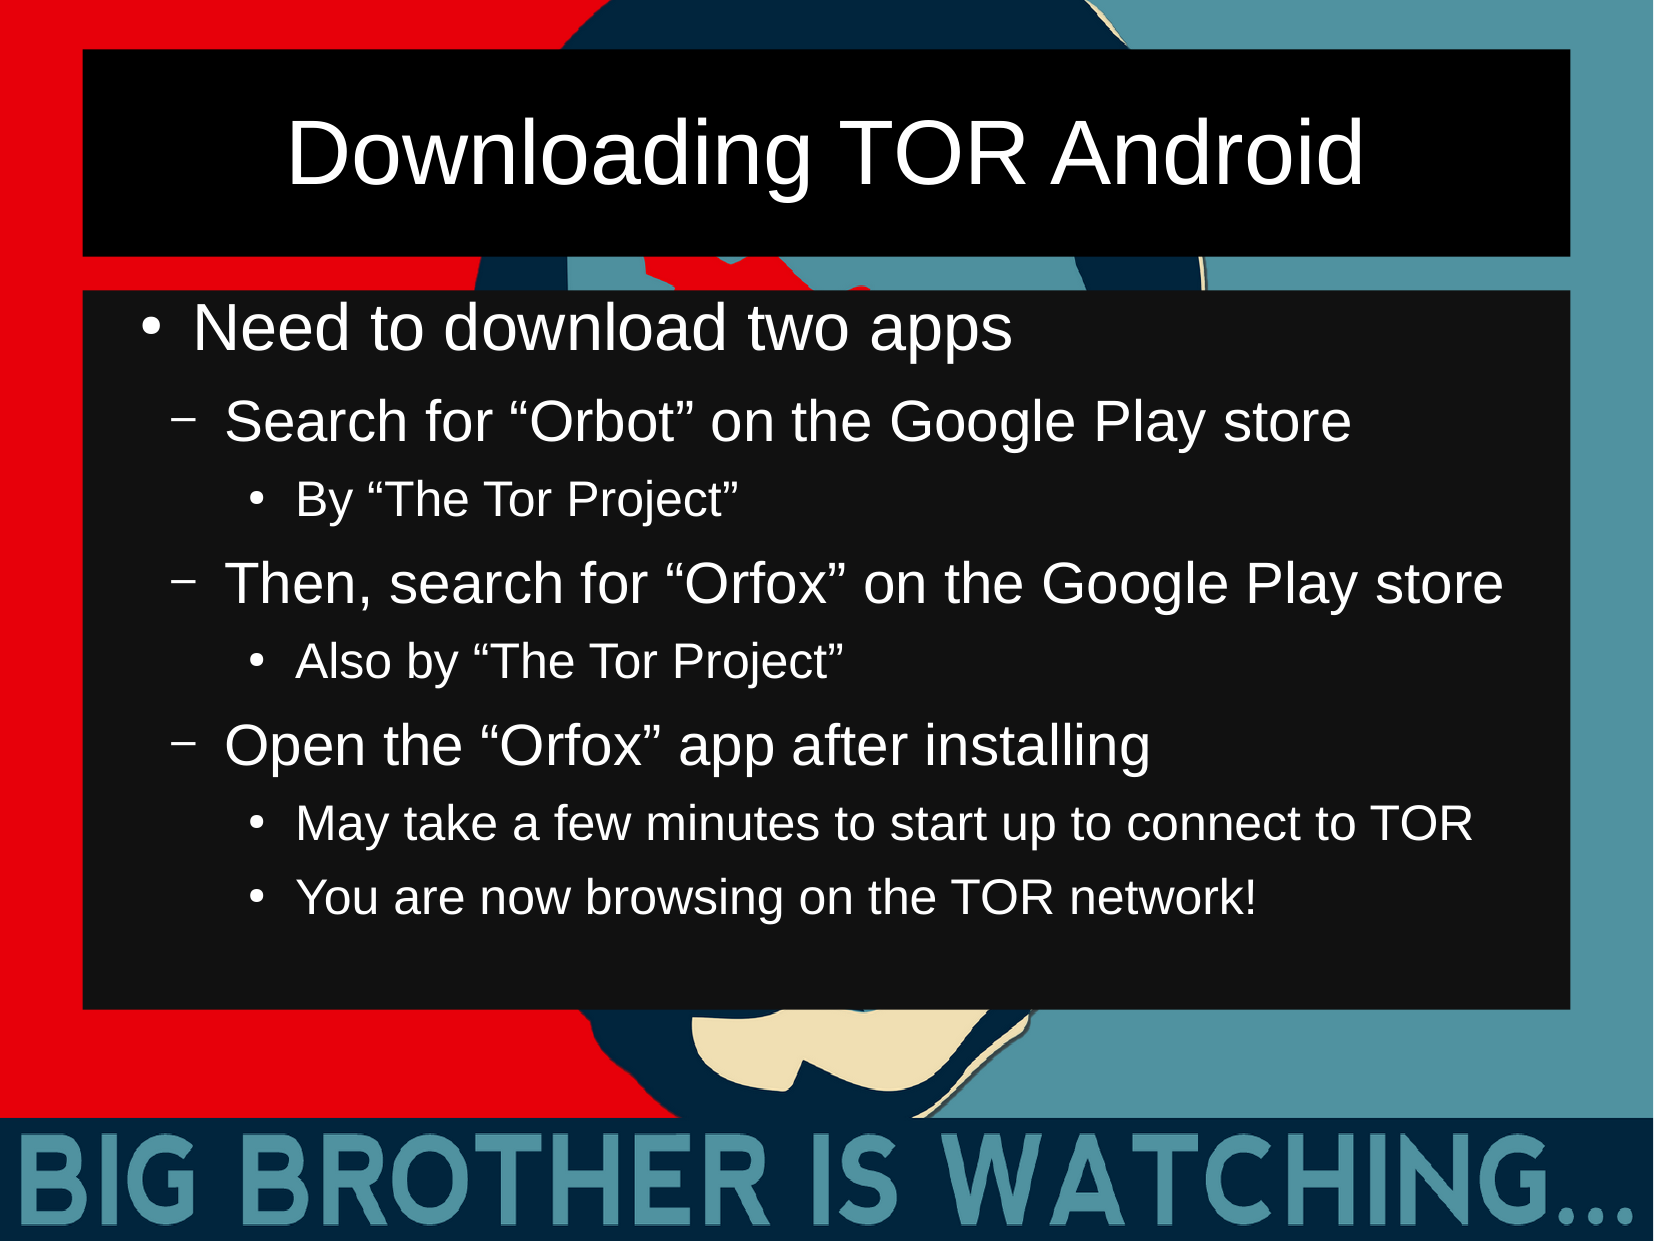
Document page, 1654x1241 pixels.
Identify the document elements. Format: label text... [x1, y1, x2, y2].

picture [0, 0, 1654, 1241]
list Need to download two apps Search for “Orbot” on the Google Play store By “The Tor Project” Then, search for “Orfox” on the Google Play store Also by “The Tor Project” Open the “Orfox” app after installing May take a few minutes to start up to connect to TOR You are now browsing on the TOR network! [82, 290, 1571, 1010]
title Downloading TOR Android [82, 49, 1571, 257]
